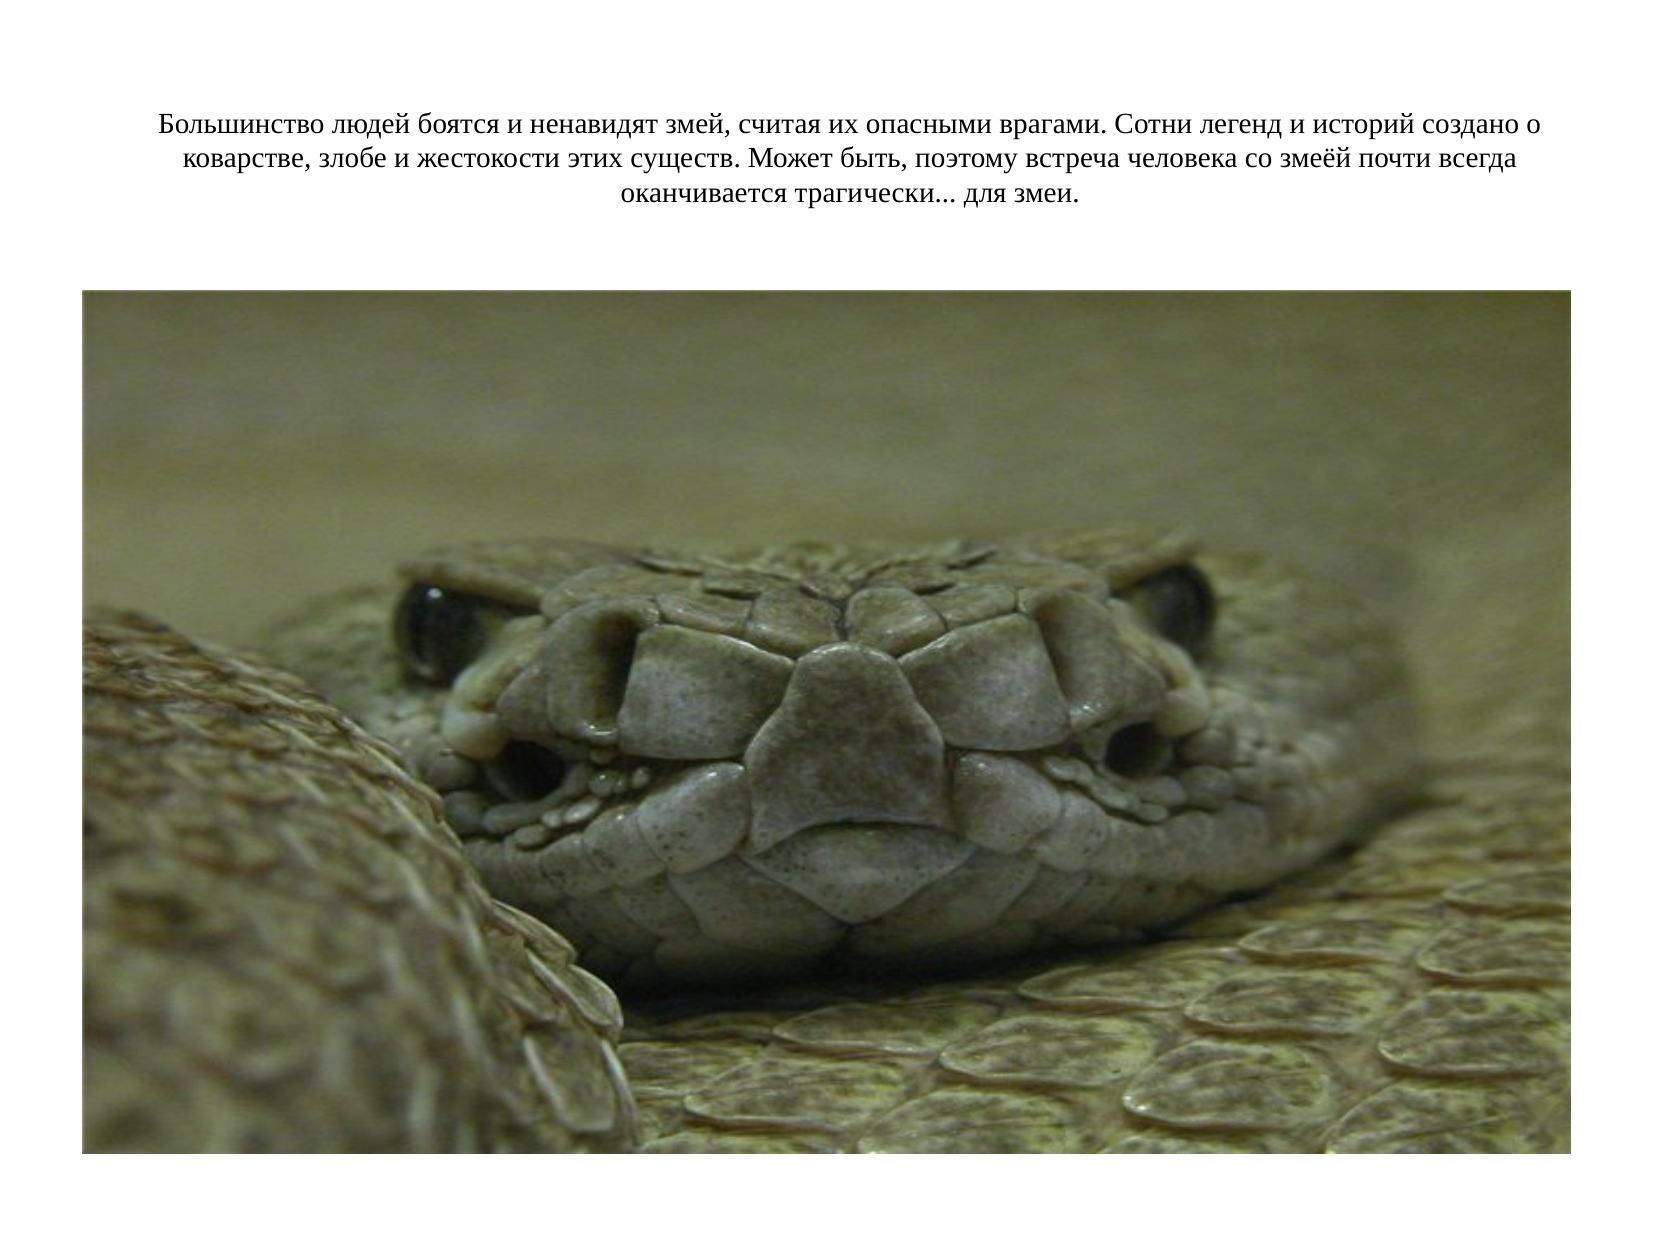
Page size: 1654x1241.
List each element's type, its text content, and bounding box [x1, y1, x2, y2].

picture [82, 290, 1571, 1154]
title Большинство людей боятся и ненавидят змей, считая их опасными врагами. Сотни легенд и историй создано о коварстве, злобе и жестокости этих существ. Может быть, поэтому встреча человека со змеёй почти всегда оканчивается трагически... для змеи. [106, 52, 1595, 260]
